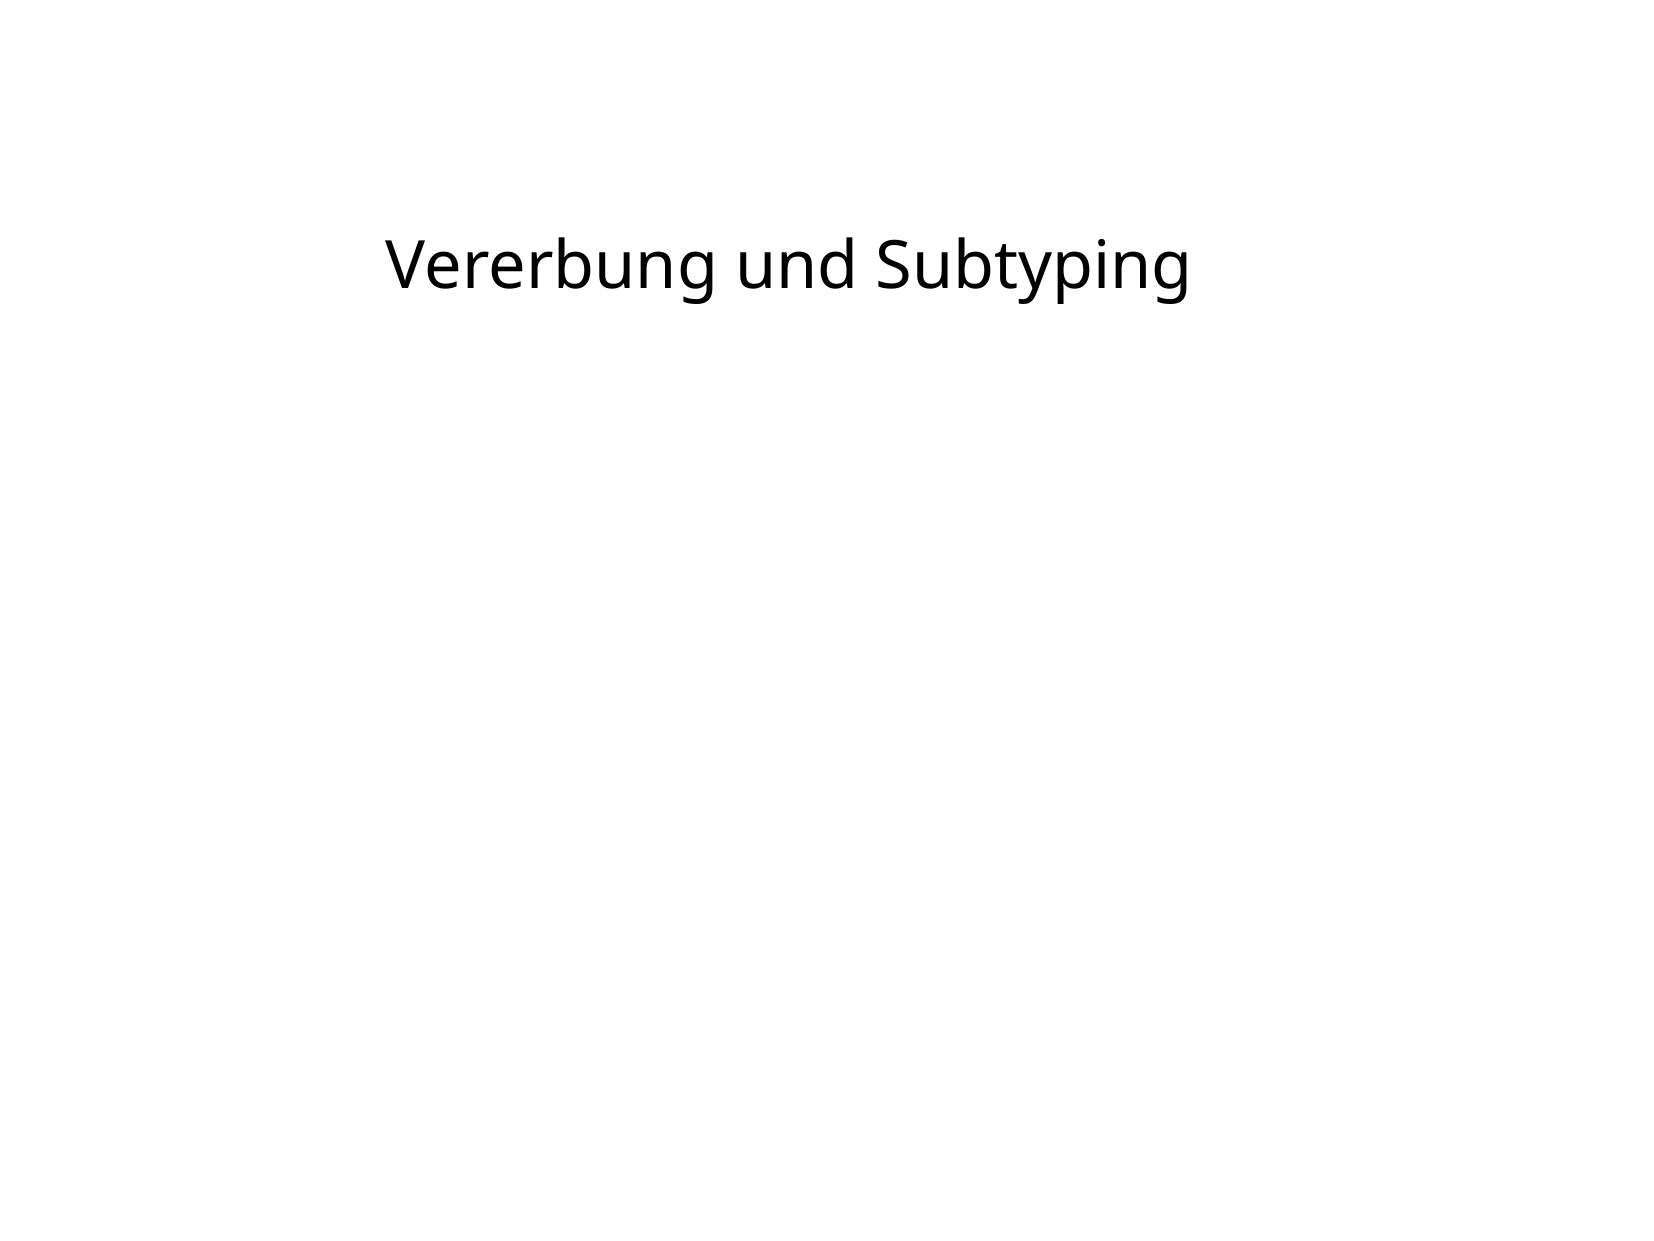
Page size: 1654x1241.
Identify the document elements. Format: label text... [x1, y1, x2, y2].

subtitle Vererbung und Subtyping [88, 214, 1508, 325]
